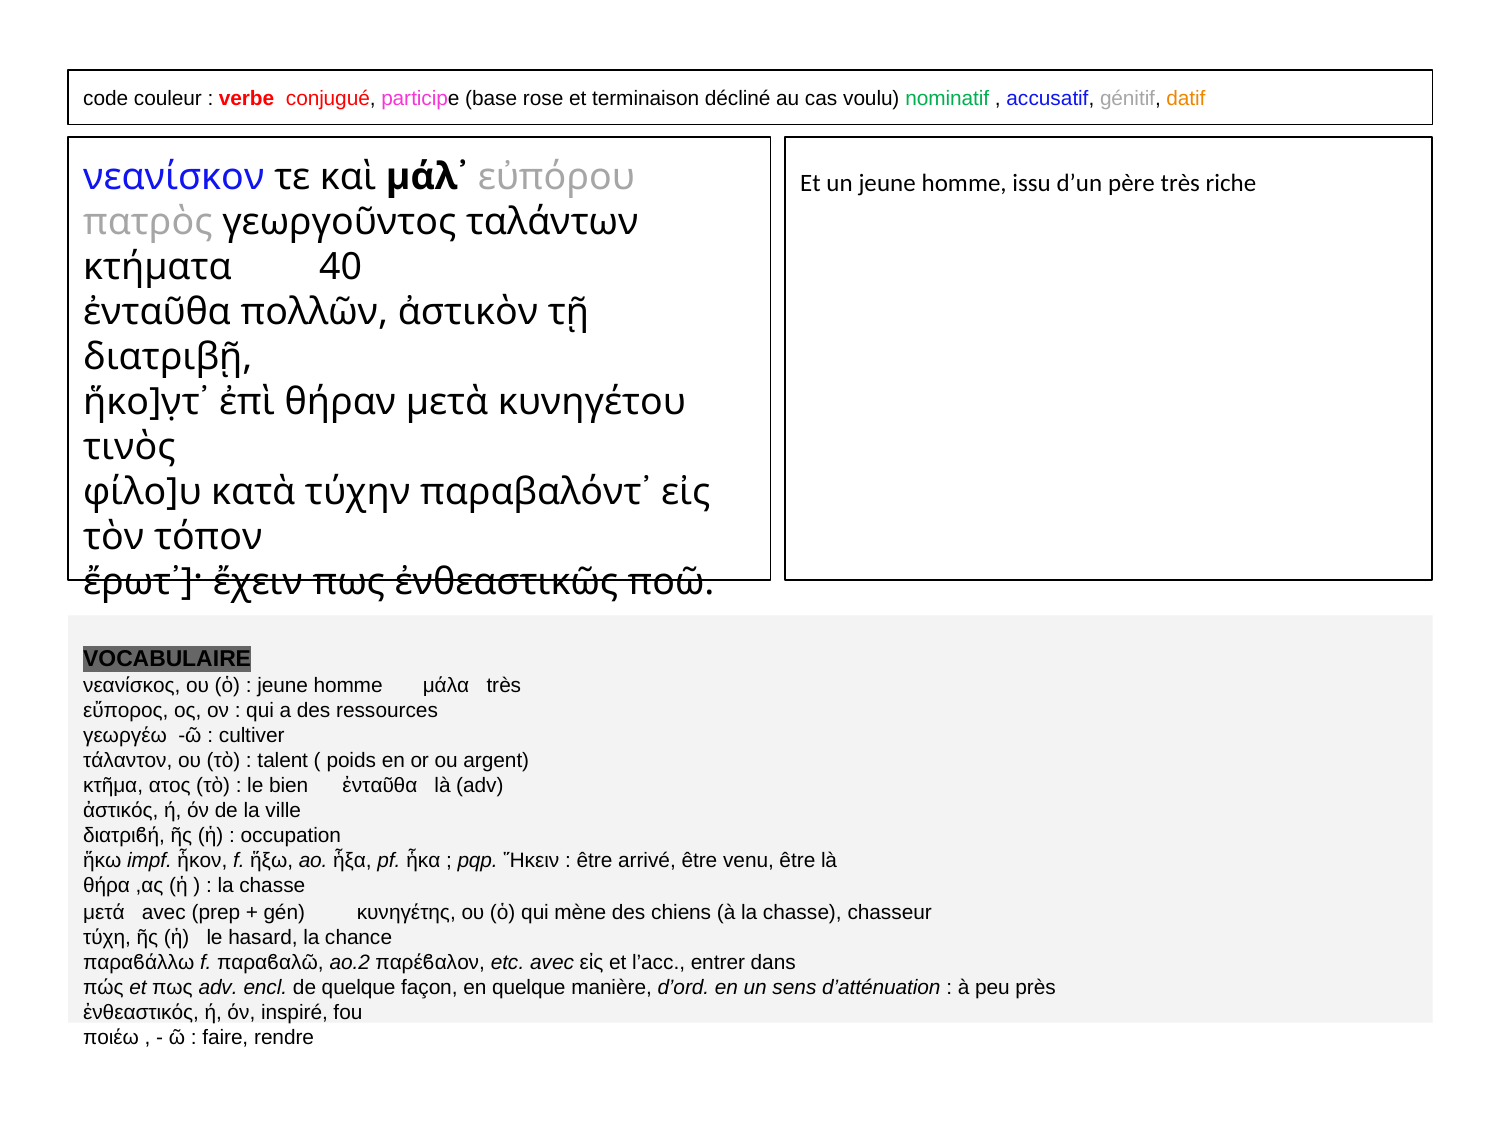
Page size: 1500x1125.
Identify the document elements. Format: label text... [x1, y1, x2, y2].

text_box Et un jeune homme, issu d’un père très riche [785, 136, 1432, 581]
text_box code couleur : verbe conjugué, participe (base rose et terminaison décliné au cas voulu) nominatif , accusatif, génitif, datif [68, 70, 1433, 125]
text_box VOCABULAIRE νεανίσκος, ου (ὁ) : jeune homme μάλα très εὔπορος, ος, ον : qui a des ressources γεωργέω -ῶ : cultiver τάλαντον, ου (τὸ) : talent ( poids en or ou argent) κτῆμα, ατος (τὸ) : le bien ἐνταῦθα là (adv) ἀστικός, ή, όν de la ville διατριϐή, ῆς (ἡ) : occupation ἥκω impf. ἧκον, f. ἥξω, ao. ἧξα, pf. ἧκα ; pqp. Ἥκειν : être arrivé, être venu, être là θήρα ,ας (ἡ ) : la chasse μετά avec (prep + gén) κυνηγέτης, ου (ὁ) qui mène des chiens (à la chasse), chasseur τύχη, ῆς (ἡ) le hasard, la chance παραϐάλλω f. παραϐαλῶ, ao.2 παρέϐαλον, etc. avec εἰς et l’acc., entrer dans πώς et πως adv. encl. de quelque façon, en quelque manière, d’ord. en un sens d’atténuation : à peu près ἐνθεαστικός, ή, όν, inspiré, fou ποιέω , - ῶ : faire, rendre [68, 615, 1433, 1023]
text_box νεανίσκον τε καὶ μάλ᾽ εὐπόρου πατρὸς γεωργοῦντος ταλάντων κτήματα 40 ἐνταῦθα πολλῶν, ἀστικὸν τῇ διατριβῇ, ἥκο]ν̣τ᾽ ἐπὶ θήραν μετὰ κυνηγέτου τινὸς φίλο]υ κατὰ τύχην παραβαλόντ᾽ εἰς τὸν τόπον ἔρωτ᾽]· ἔχειν πως ἐνθεαστικῶς ποῶ. [68, 136, 771, 581]
